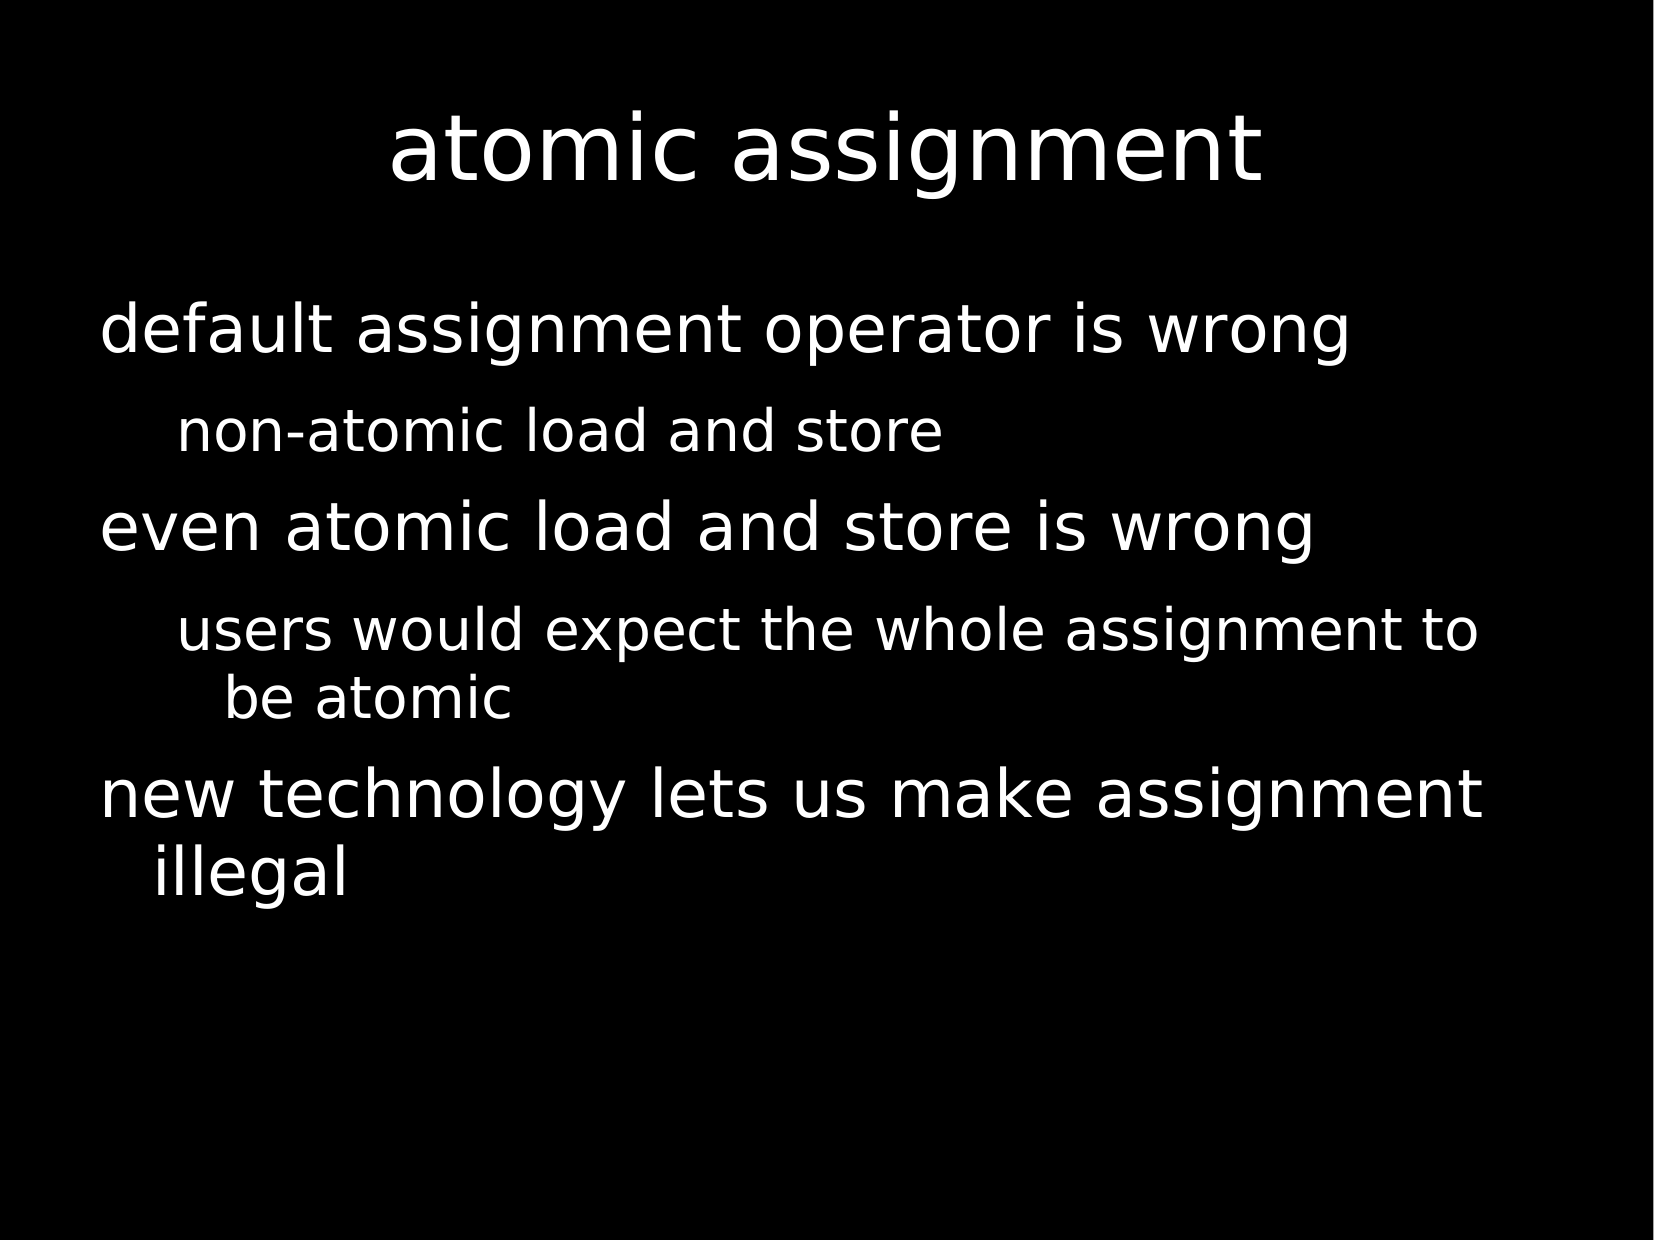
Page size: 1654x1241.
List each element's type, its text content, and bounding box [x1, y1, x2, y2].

title atomic assignment [82, 46, 1570, 259]
list default assignment operator is wrong non-atomic load and store even atomic load and store is wrong users would expect the whole assignment to be atomic new technology lets us make assignment illegal [82, 290, 1570, 1109]
